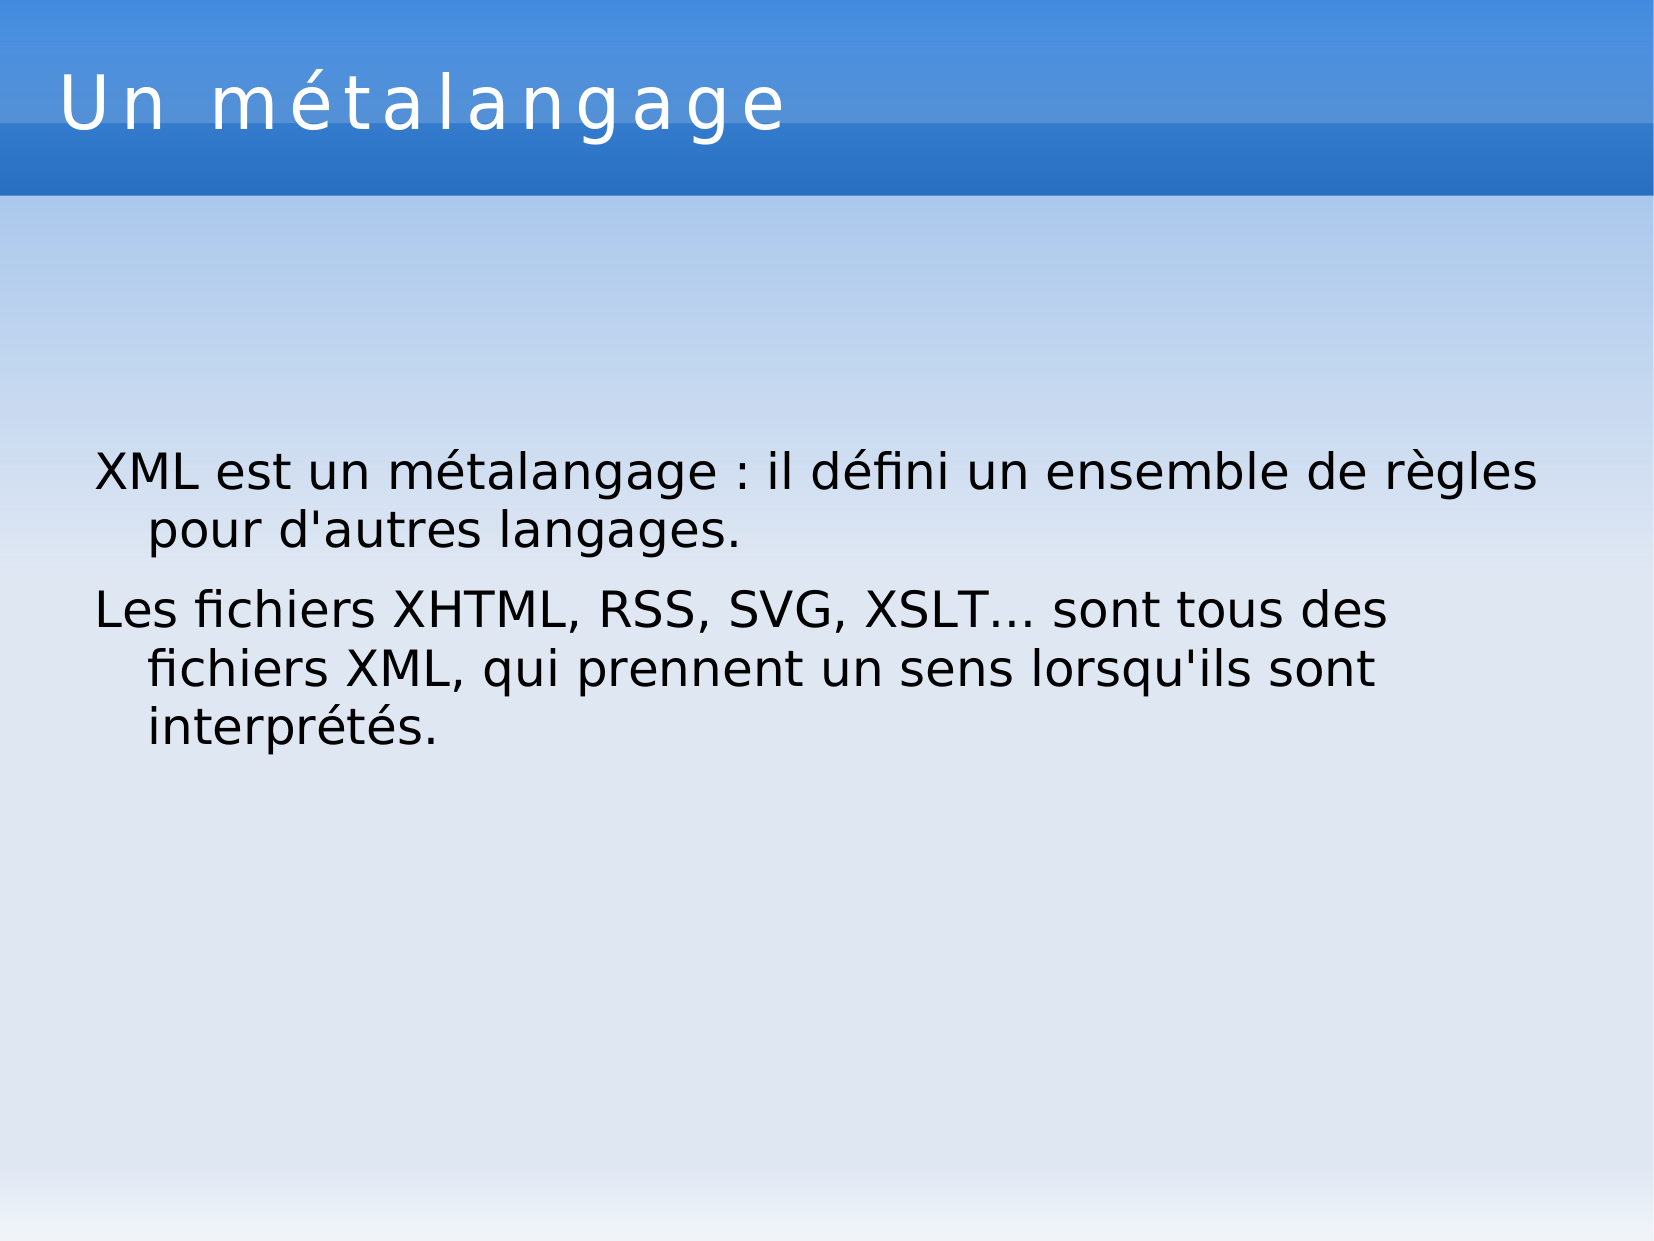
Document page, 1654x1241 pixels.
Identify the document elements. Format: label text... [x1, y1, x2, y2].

list XML est un métalangage : il défini un ensemble de règles pour d'autres langages. Les fichiers XHTML, RSS, SVG, XSLT... sont tous des fichiers XML, qui prennent un sens lorsqu'ils sont interprétés. [76, 442, 1565, 1010]
title Un métalangage [59, 29, 1270, 178]
picture [0, 0, 1654, 1241]
